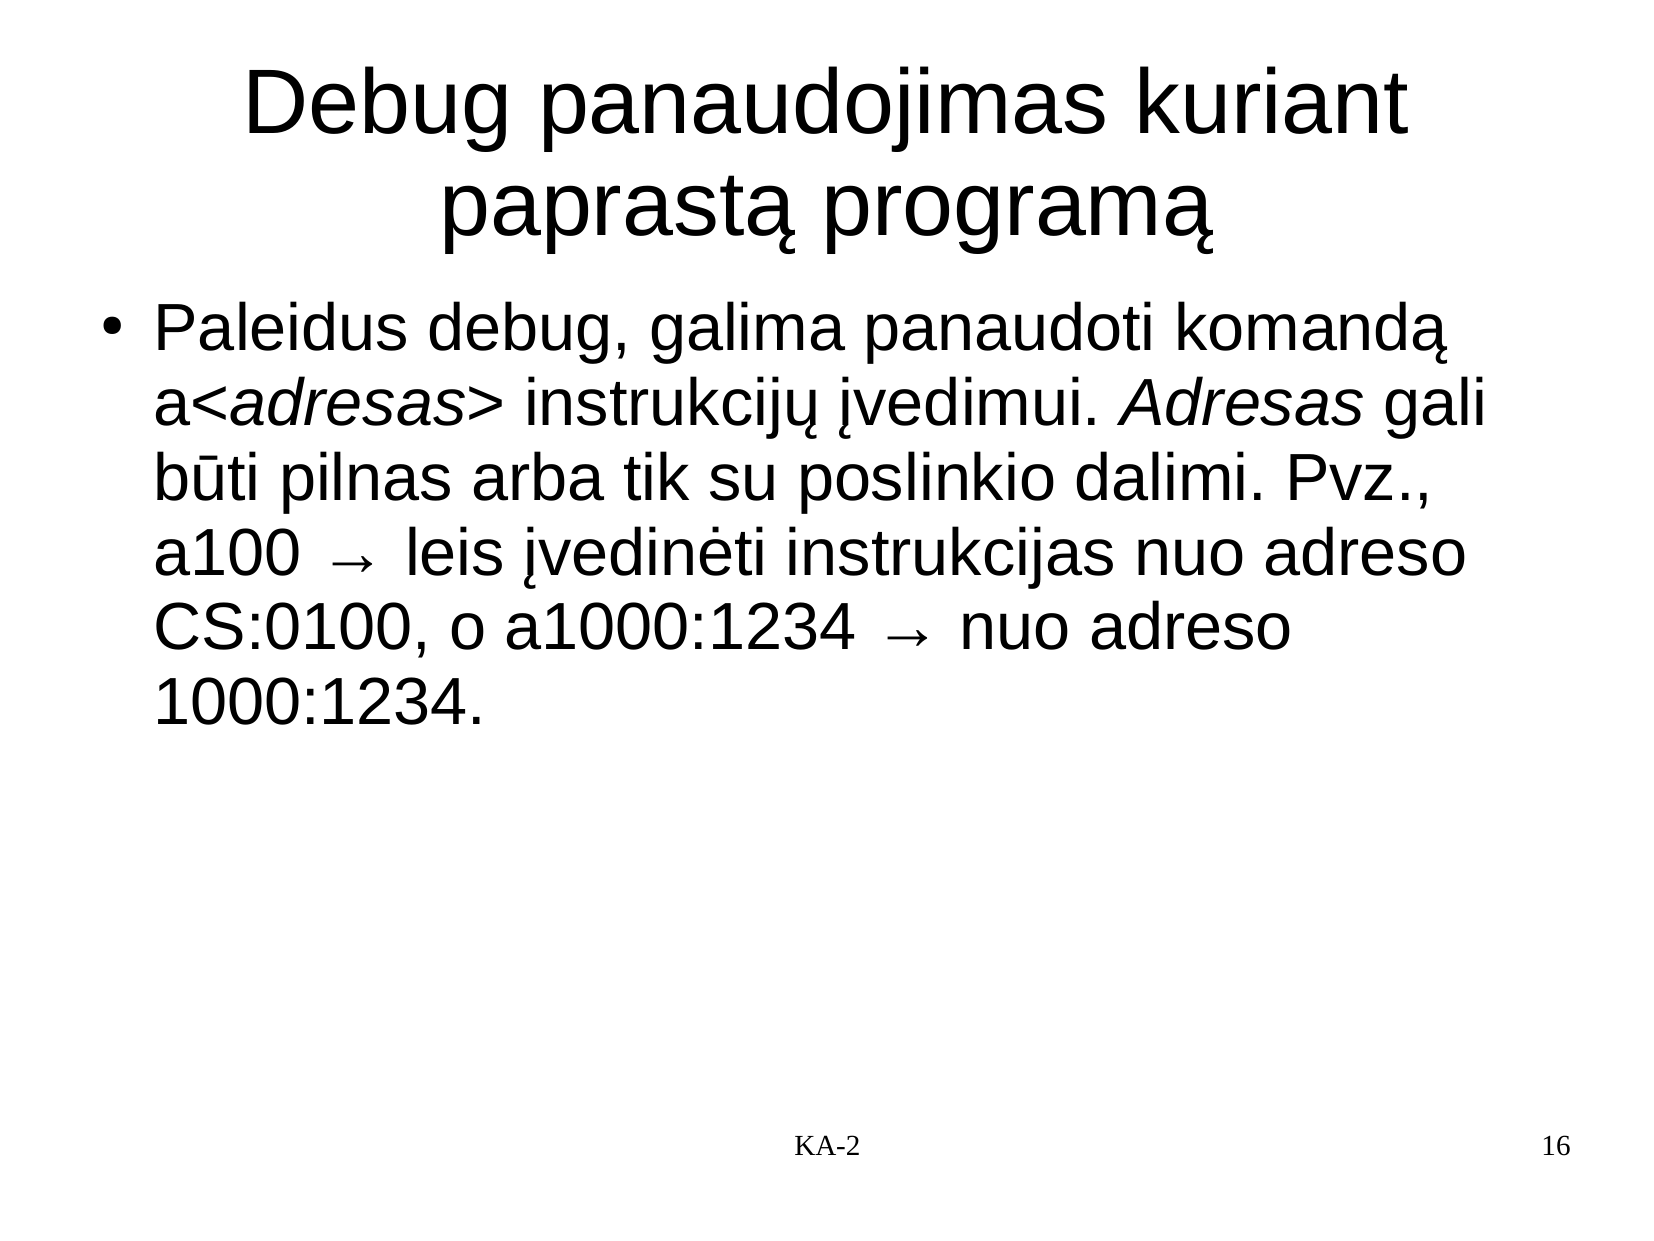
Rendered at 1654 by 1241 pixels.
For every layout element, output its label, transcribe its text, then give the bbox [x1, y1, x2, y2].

title Debug panaudojimas kuriant paprastą programą [82, 49, 1571, 257]
list Paleidus debug, galima panaudoti komandą a<adresas> instrukcijų įvedimui. Adresas gali būti pilnas arba tik su poslinkio dalimi. Pvz., a100 → leis įvedinėti instrukcijas nuo adreso CS:0100, o a1000:1234 → nuo adreso 1000:1234. [82, 290, 1538, 1010]
